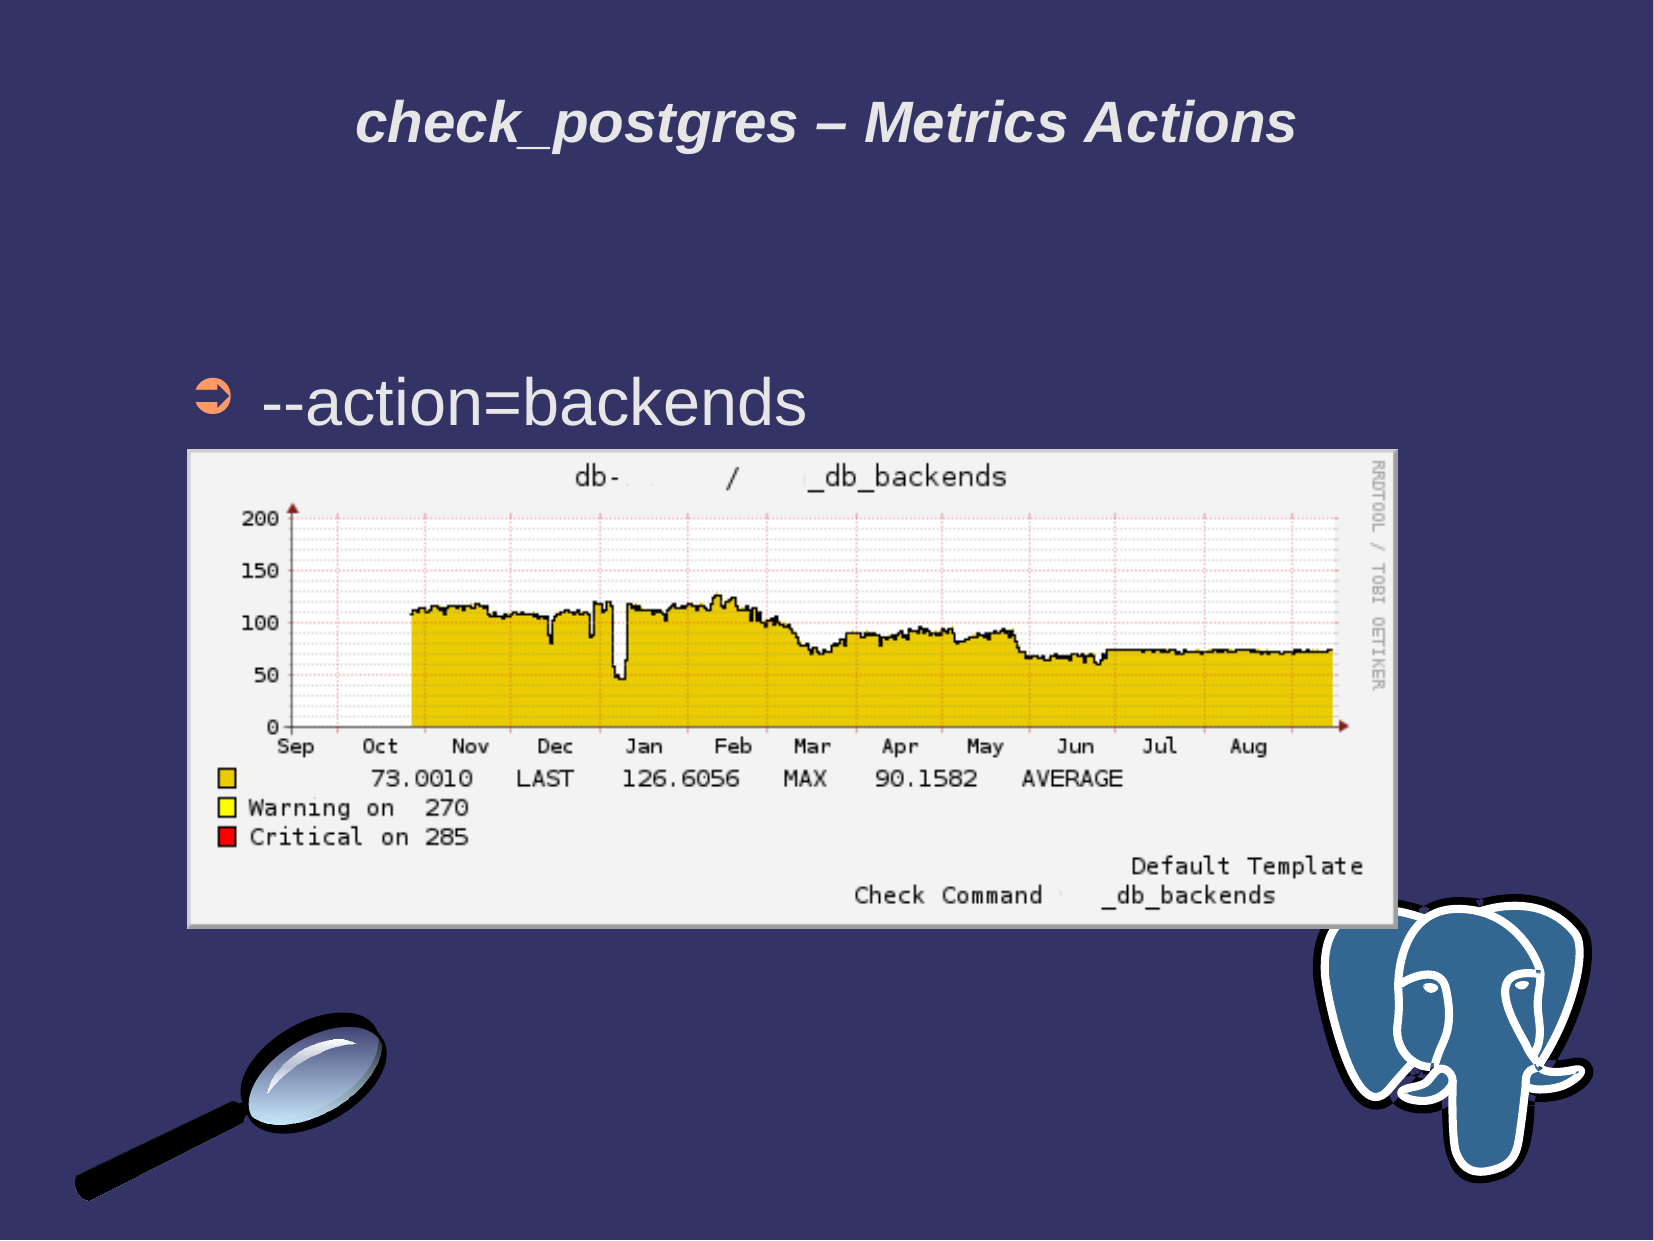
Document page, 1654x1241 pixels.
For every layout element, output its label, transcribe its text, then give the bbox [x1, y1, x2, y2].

title check_postgres – Metrics Actions [121, 19, 1534, 227]
picture [187, 449, 1398, 929]
list --action=backends [178, 364, 1570, 1184]
